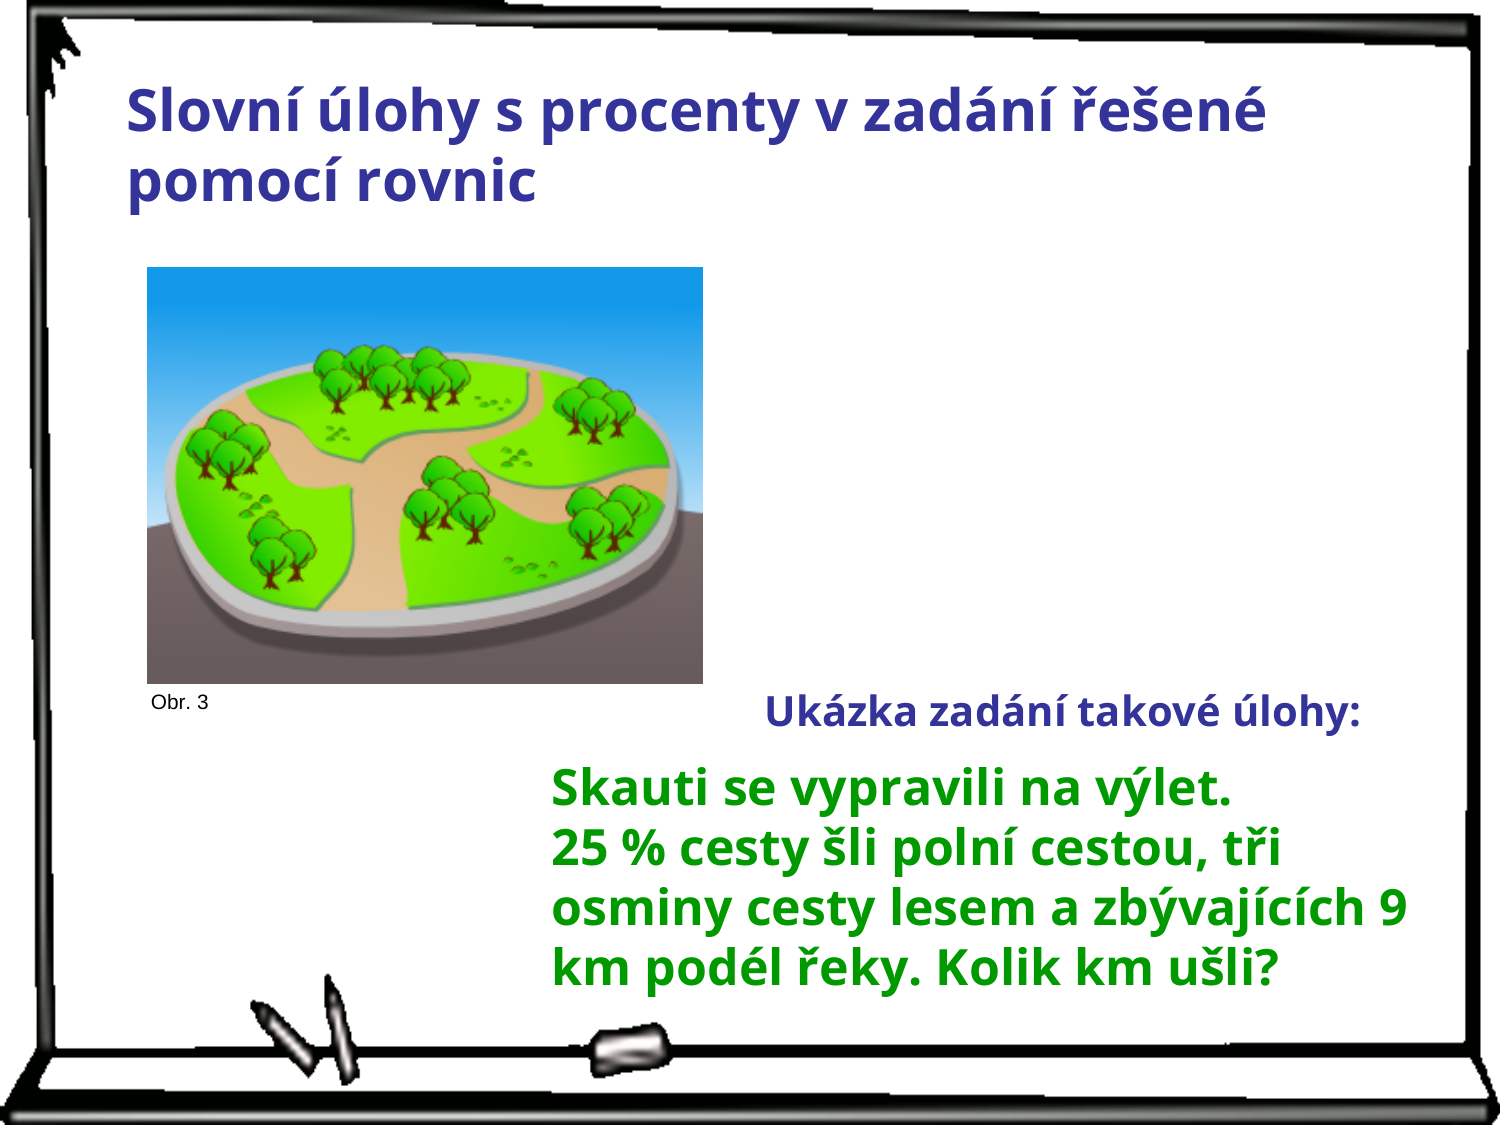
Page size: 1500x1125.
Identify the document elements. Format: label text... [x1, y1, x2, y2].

text_box Slovní úlohy s procenty v zadání řešené pomocí rovnic [112, 90, 1341, 197]
text_box Ukázka zadání takové úlohy: [749, 656, 1388, 764]
text_box Obr. 3 [136, 680, 224, 722]
text_box Skauti se vypravili na výlet. 25 % cesty šli polní cestou, tři osminy cesty lesem a zbývajících 9 km podél řeky. Kolik km ušli? [537, 822, 1471, 929]
picture [0, 0, 1500, 1125]
